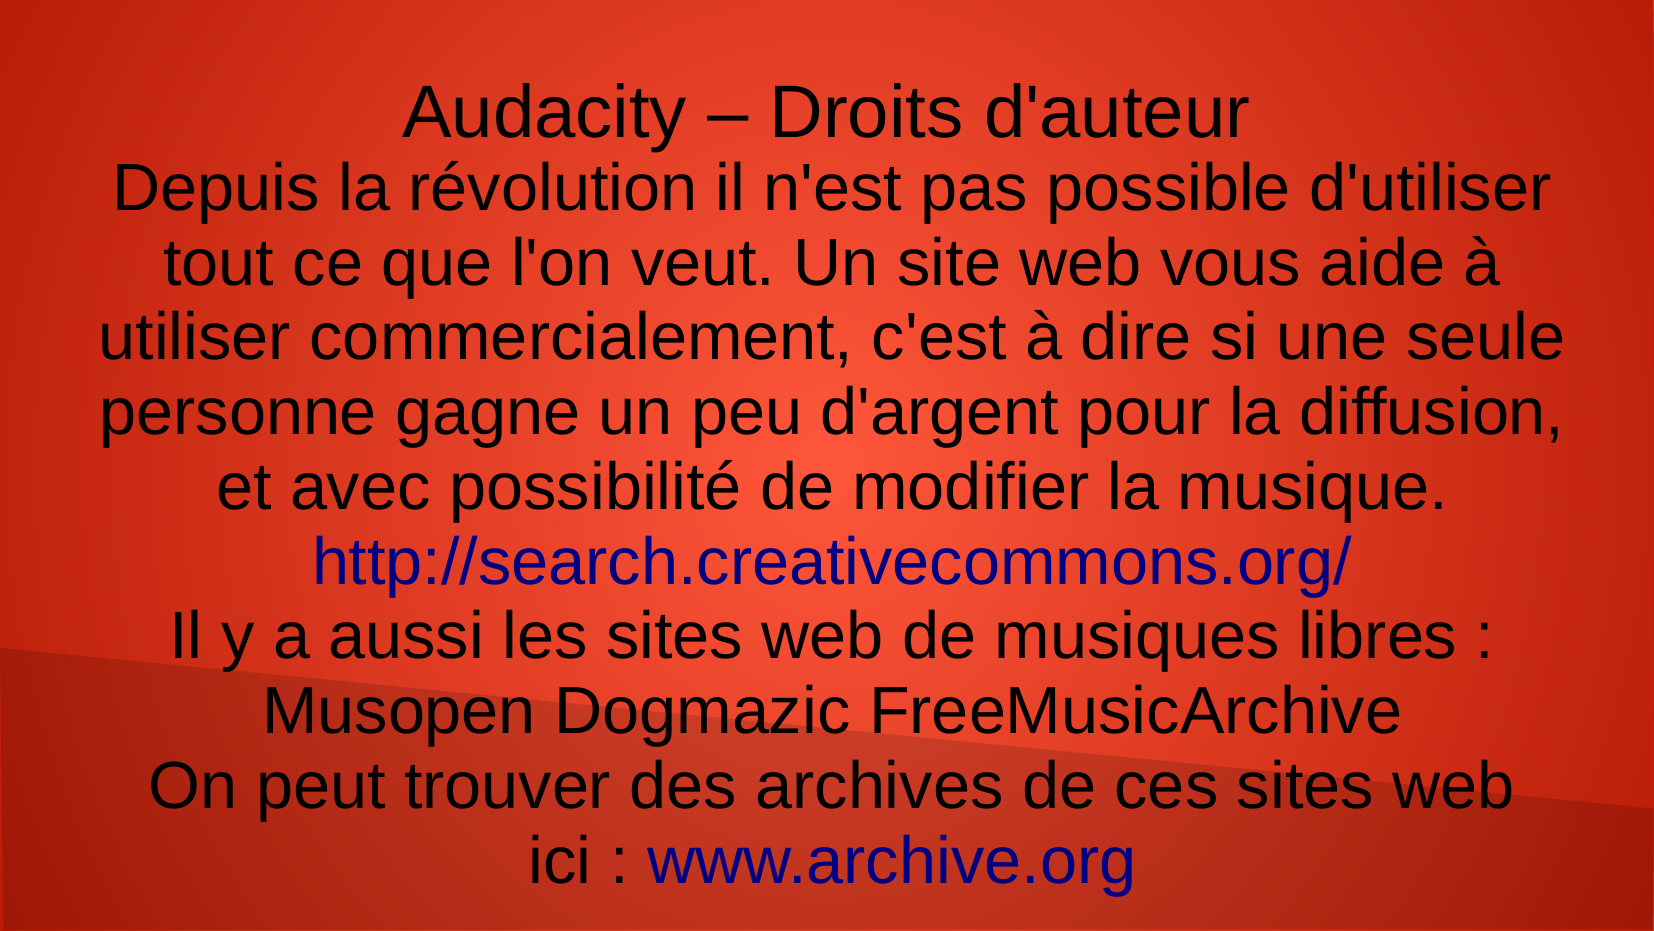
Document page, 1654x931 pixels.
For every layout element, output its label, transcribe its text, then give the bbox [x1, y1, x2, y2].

title Audacity – Droits d'auteur [82, 35, 1571, 189]
subtitle Depuis la révolution il n'est pas possible d'utiliser tout ce que l'on veut. Un site web vous aide à utiliser commercialement, c'est à dire si une seule personne gagne un peu d'argent pour la diffusion, et avec possibilité de modifier la musique. http://search.creativecommons.org/ Il y a aussi les sites web de musiques libres : Musopen Dogmazic FreeMusicArchive On peut trouver des archives de ces sites web ici : www.archive.org [94, 149, 1571, 898]
